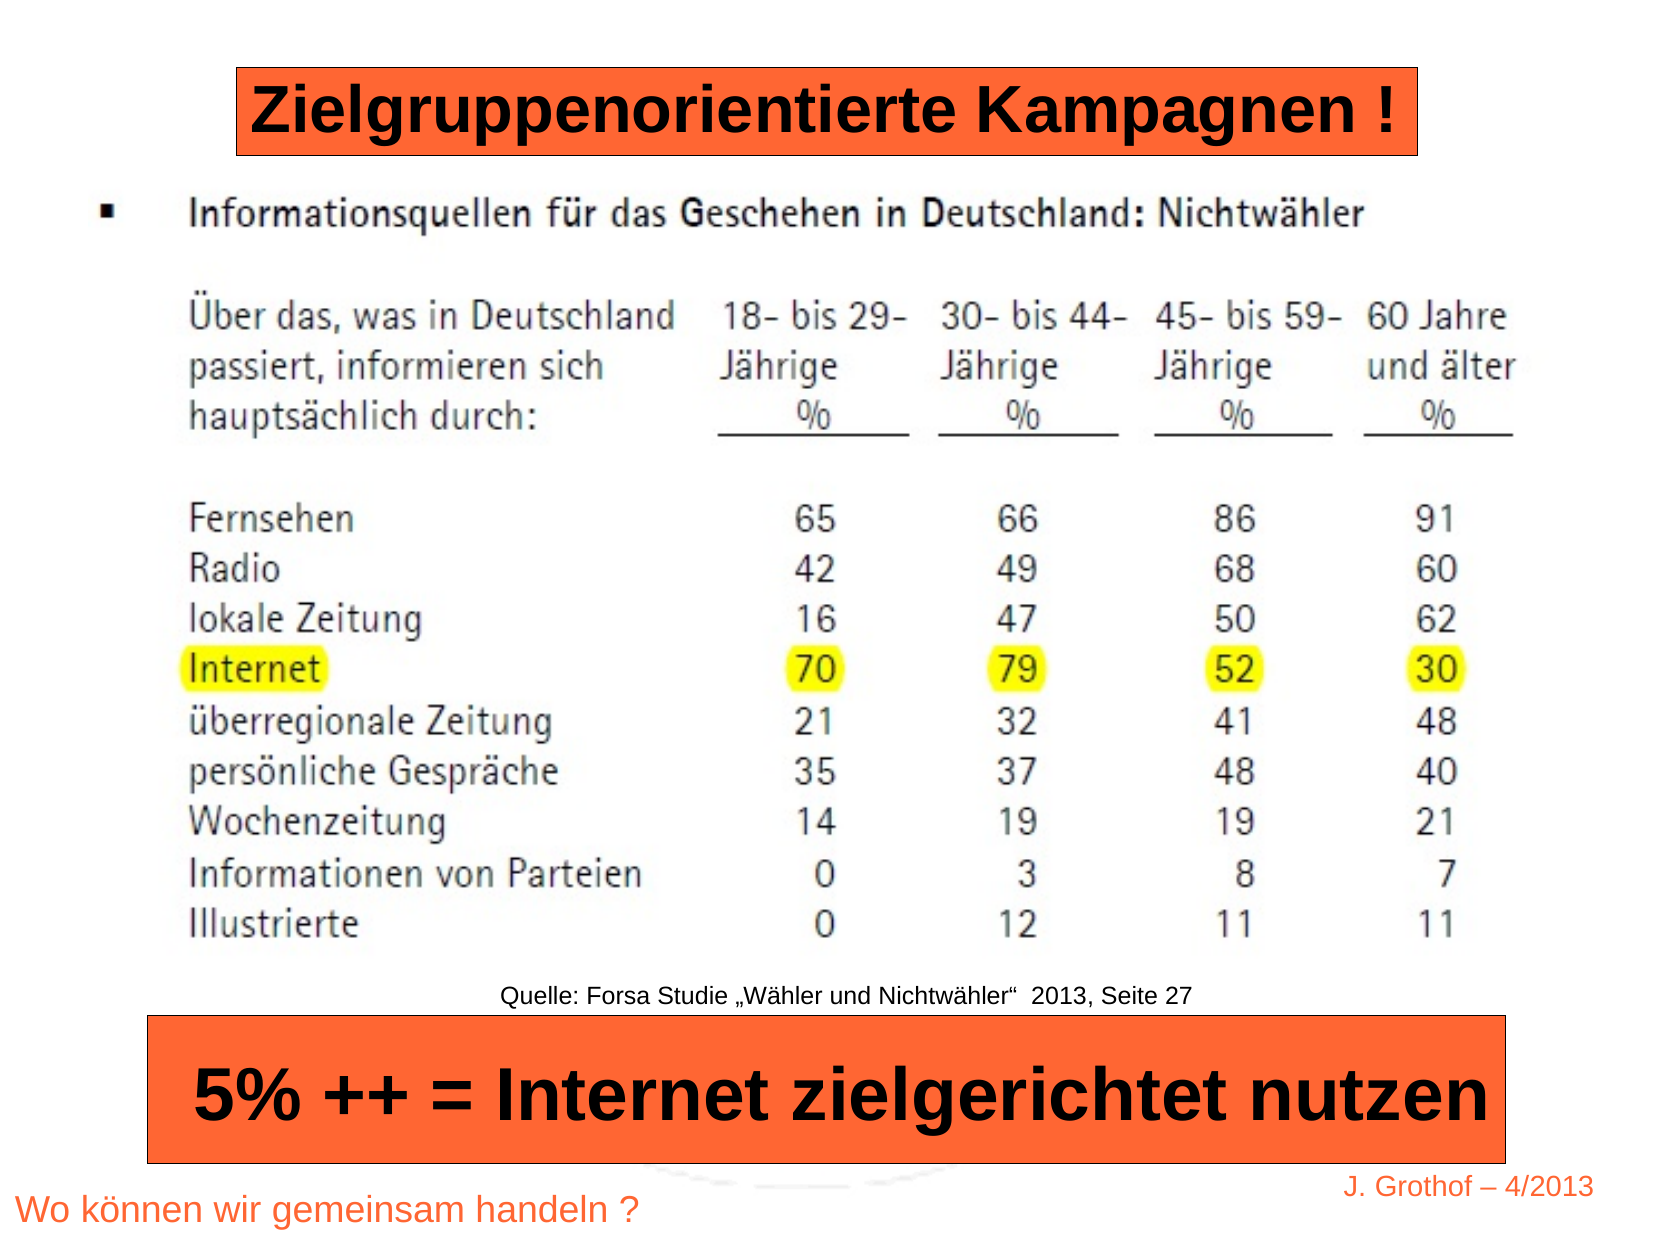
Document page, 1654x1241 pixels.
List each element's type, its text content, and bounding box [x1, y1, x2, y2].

picture [0, 0, 1654, 1241]
text_box Zielgruppenorientierte Kampagnen ! [236, 65, 1418, 155]
text_box [147, 1015, 1506, 1164]
text_box 5% ++ = Internet zielgerichtet nutzen [155, 1037, 1506, 1146]
text_box Quelle: Forsa Studie „Wähler und Nichtwähler“ 2013, Seite 27 [485, 974, 1211, 1018]
text_box Wo können wir gemeinsam handeln ? [0, 1181, 680, 1238]
